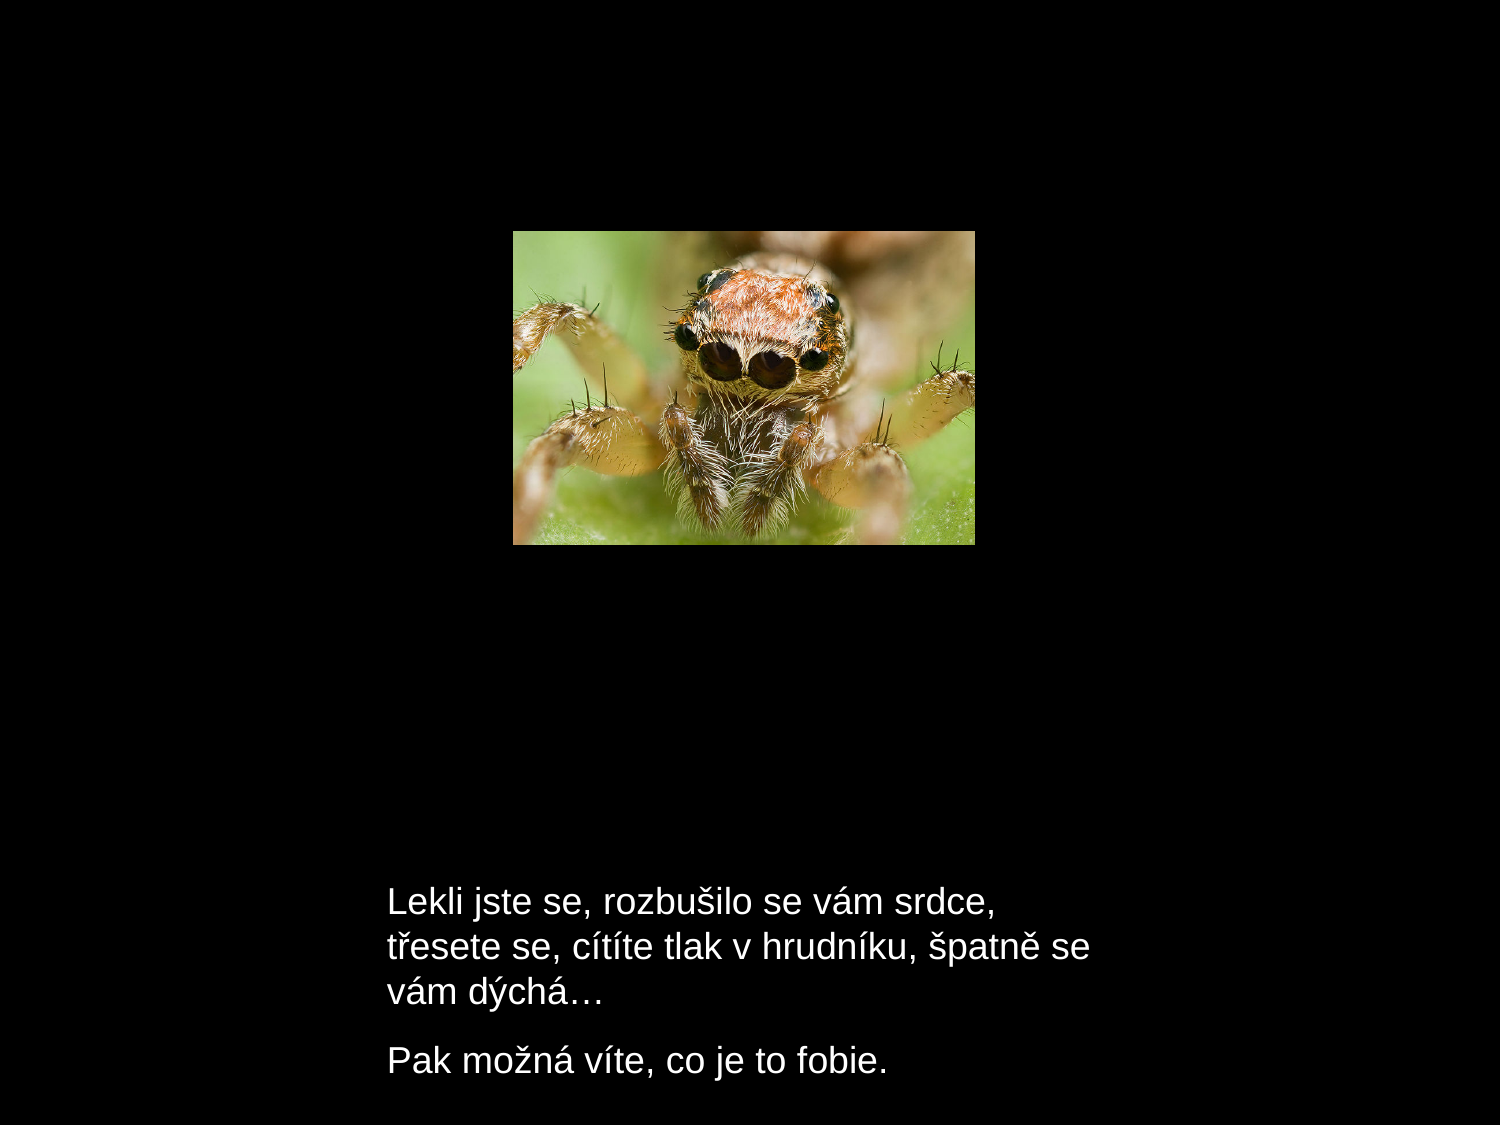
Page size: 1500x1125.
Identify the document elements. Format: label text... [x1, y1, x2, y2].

text_box [513, 231, 975, 545]
text_box Lekli jste se, rozbušilo se vám srdce, třesete se, cítíte tlak v hrudníku, špatně se vám dýchá… Pak možná víte, co je to fobie. [372, 869, 1117, 1089]
